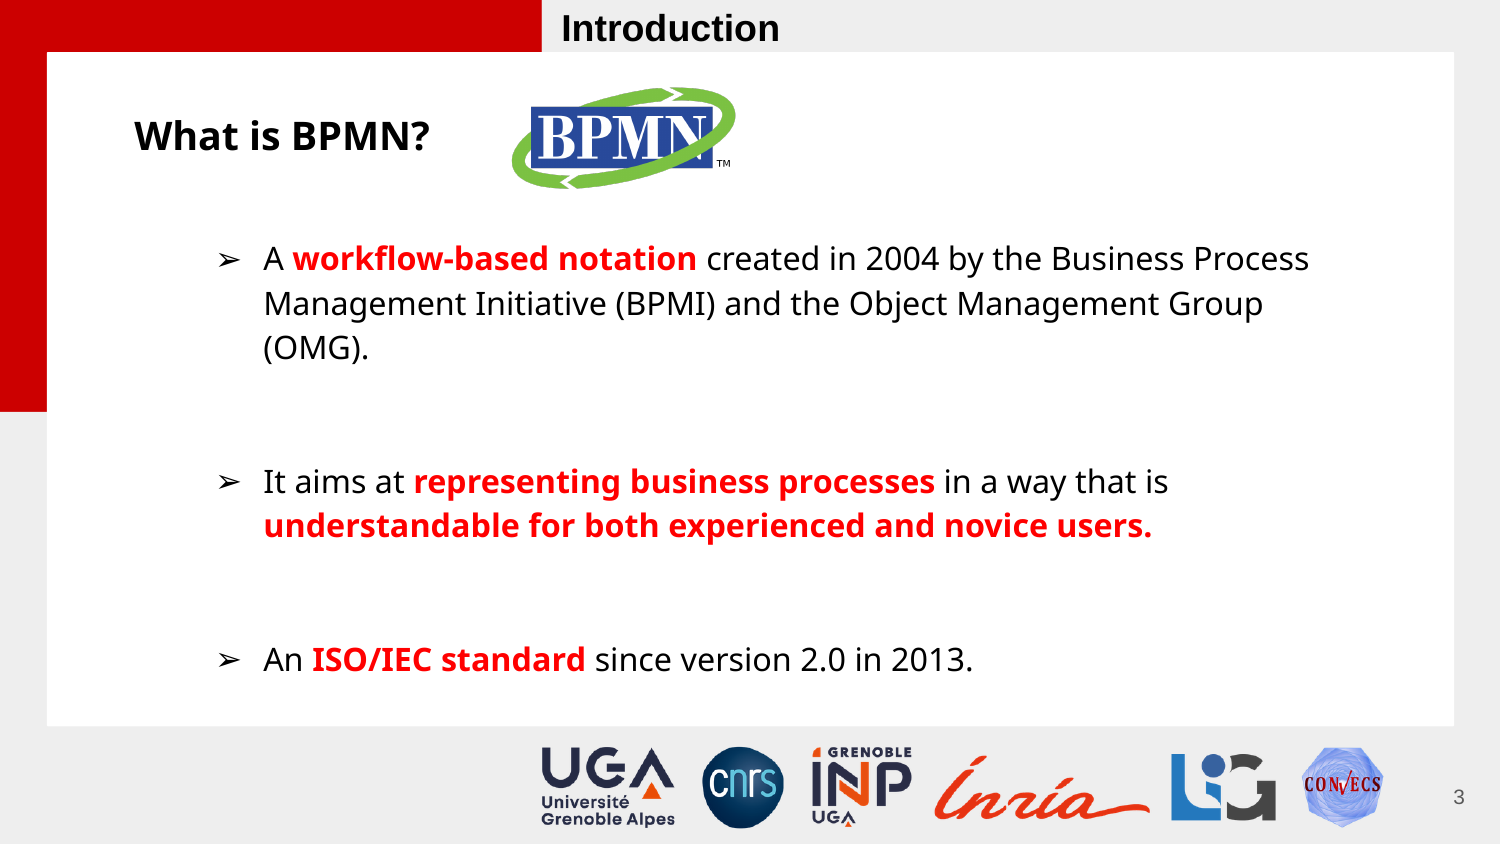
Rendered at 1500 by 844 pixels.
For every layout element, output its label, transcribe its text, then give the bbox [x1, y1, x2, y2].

picture [0, 0, 1500, 844]
text_box Introduction [546, 0, 1441, 55]
slide_number <numéro> [1389, 764, 1480, 830]
text_box What is BPMN? A workflow-based notation created in 2004 by the Business Process Management Initiative (BPMI) and the Object Management Group (OMG). It aims at representing business processes in a way that is understandable for both experienced and novice users. An ISO/IEC standard since version 2.0 in 2013. [119, 88, 1381, 744]
